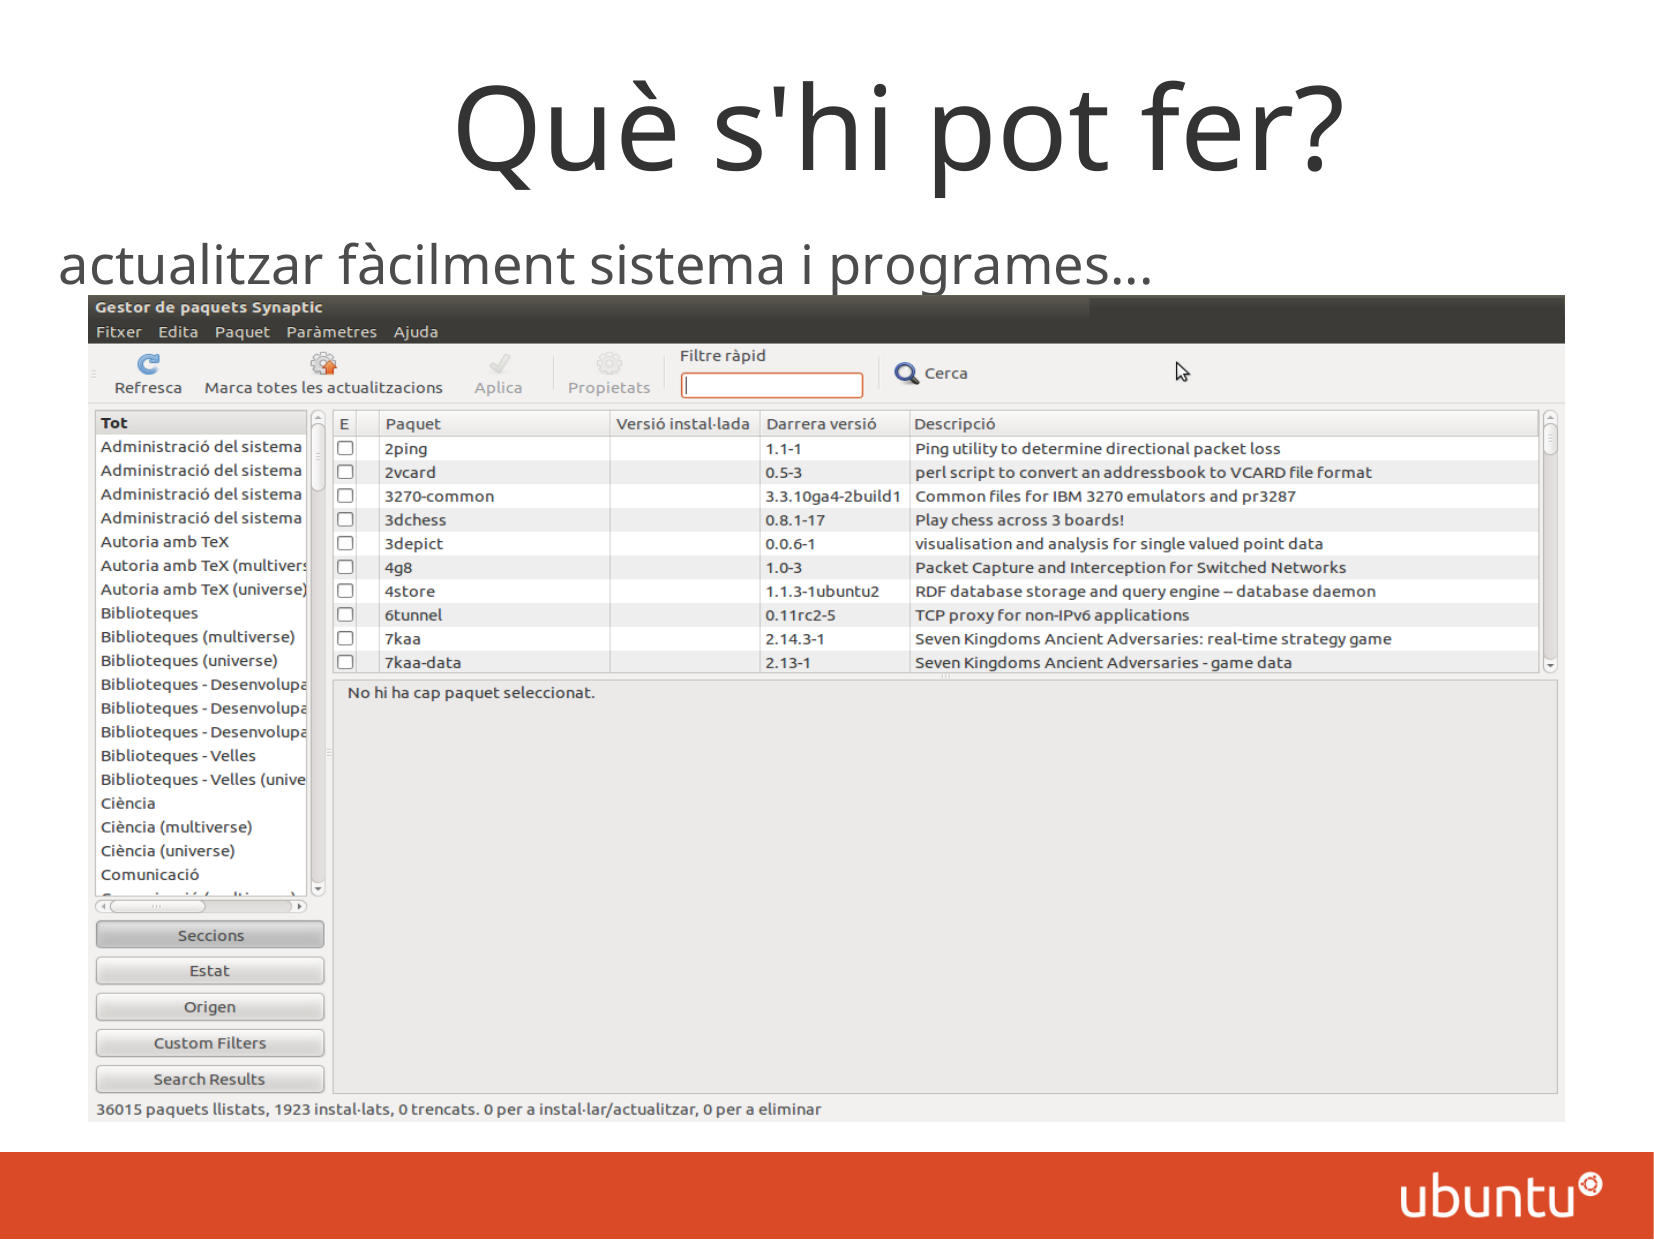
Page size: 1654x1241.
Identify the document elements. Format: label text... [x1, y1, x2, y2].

text_box actualitzar fàcilment sistema i programes... [59, 226, 1625, 1063]
picture [88, 295, 1565, 1123]
title Què s'hi pot fer? [55, 29, 1595, 237]
picture [0, 1152, 1654, 1239]
